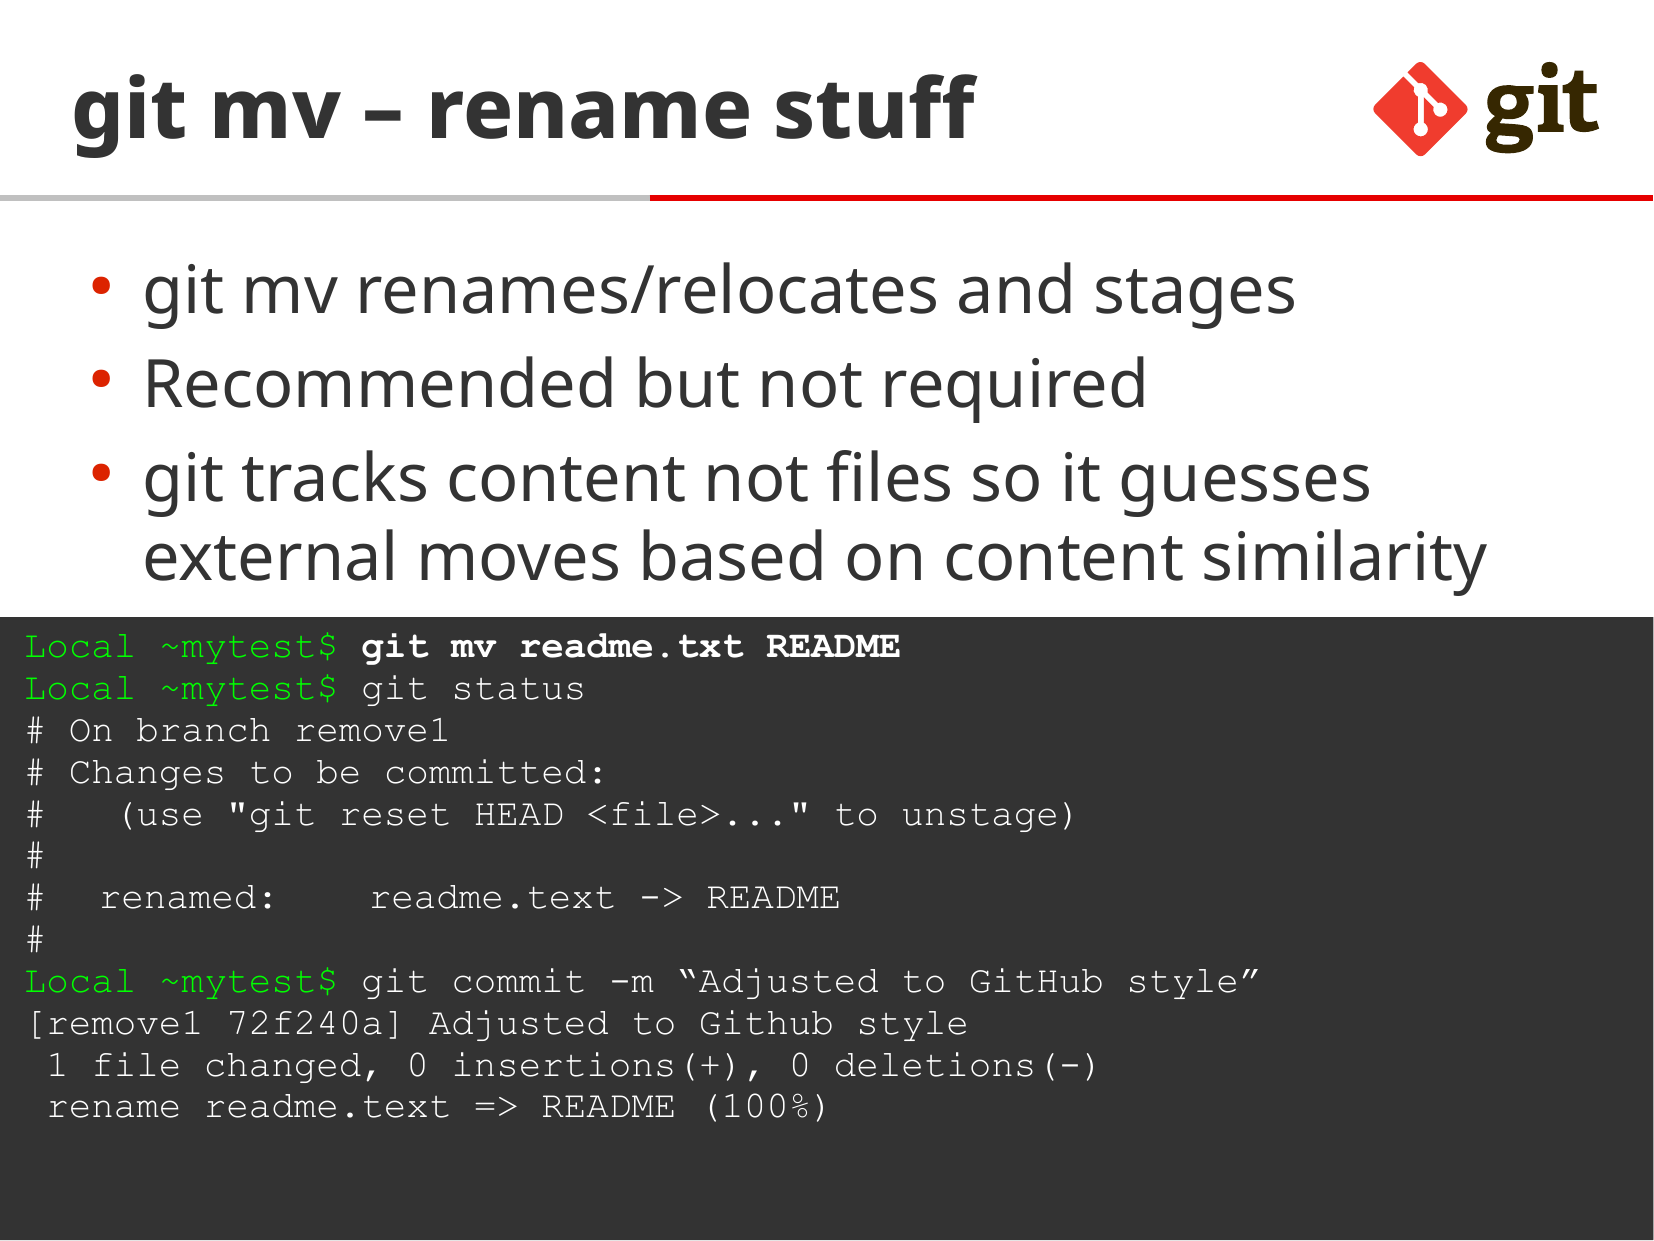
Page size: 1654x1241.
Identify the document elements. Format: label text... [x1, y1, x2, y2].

list git mv renames/relocates and stages Recommended but not required git tracks content not files so it guesses external moves based on content similarity [56, 239, 1595, 617]
text_box Local ~mytest$ git mv readme.txt README Local ~mytest$ git status # On branch remove1 # Changes to be committed: # (use "git reset HEAD <file>..." to unstage) # # renamed: readme.text -> README # Local ~mytest$ git commit -m “Adjusted to GitHub style” [remove1 72f240a] Adjusted to Github style 1 file changed, 0 insertions(+), 0 deletions(-) rename readme.text => README (100%) [0, 617, 1654, 1241]
title git mv – rename stuff [56, 36, 1546, 175]
